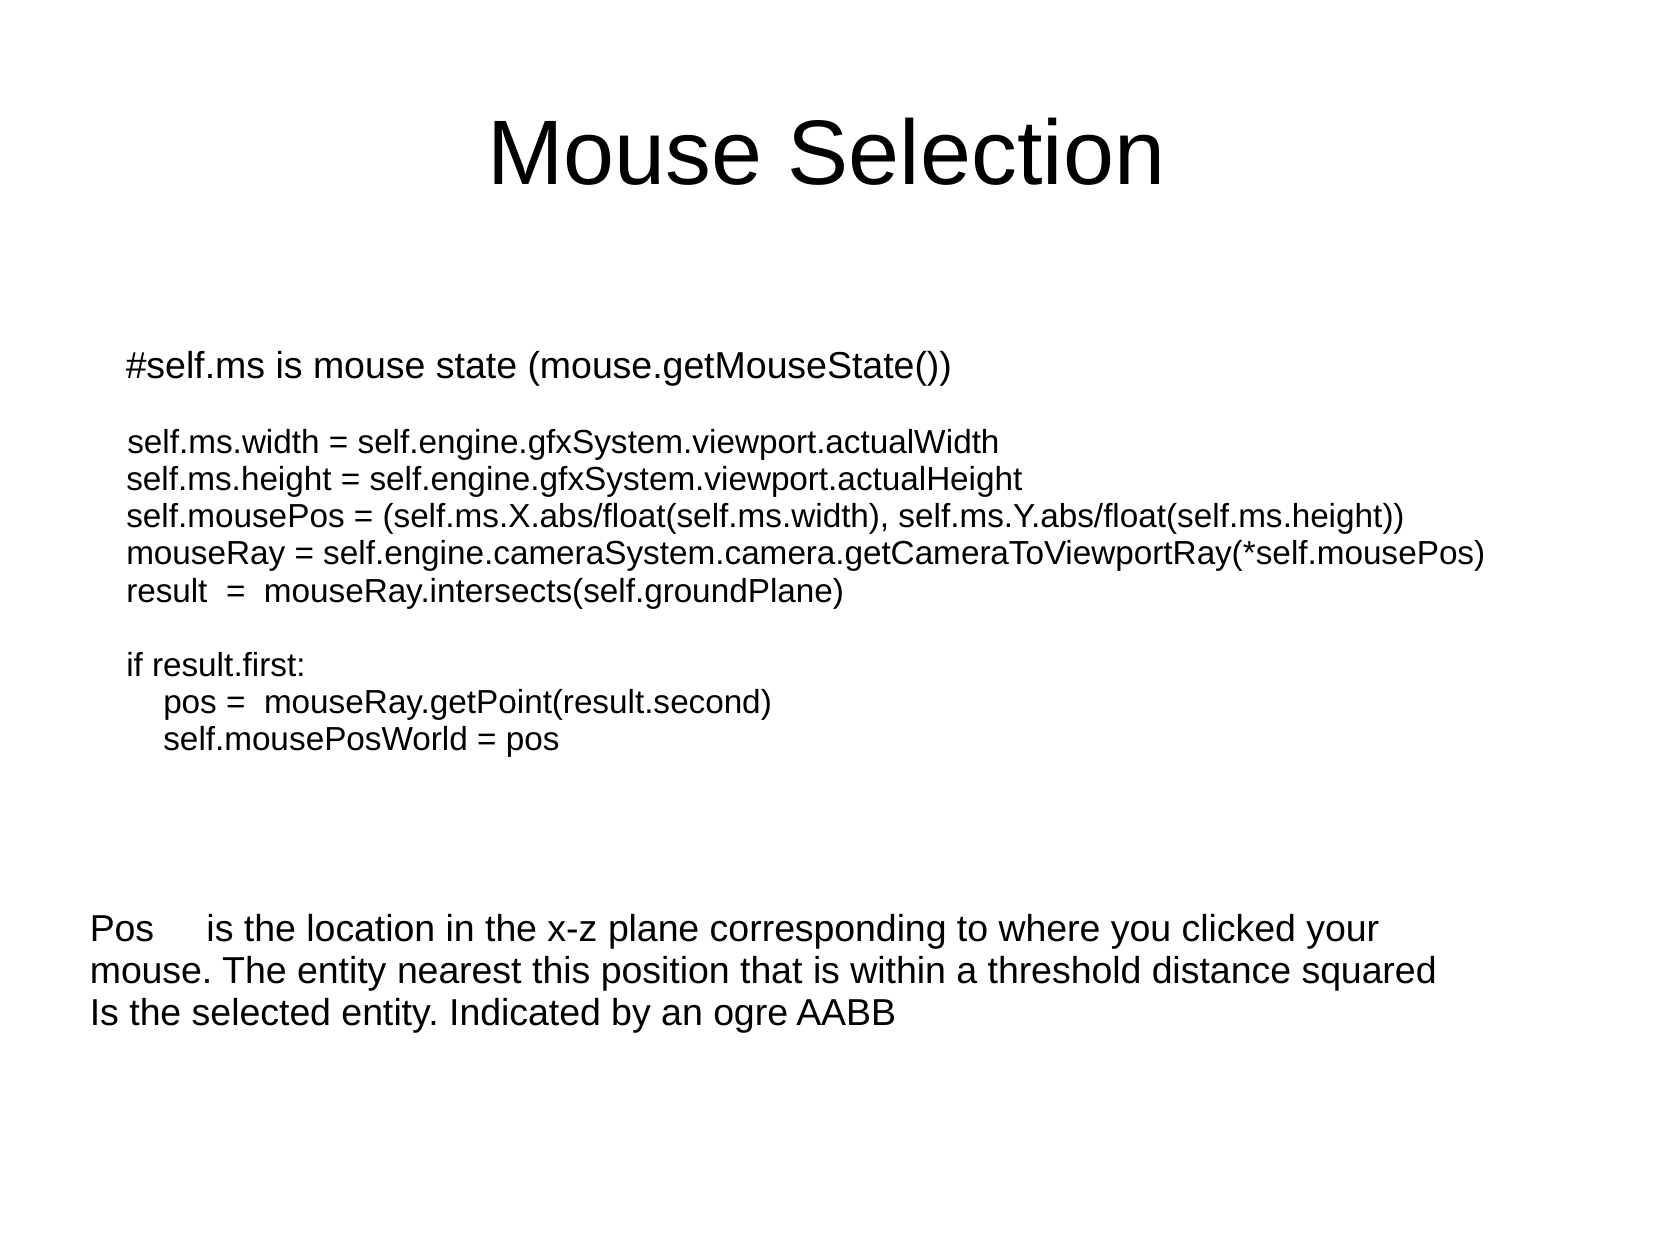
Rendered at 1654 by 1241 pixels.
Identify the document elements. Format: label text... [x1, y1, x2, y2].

text_box Pos is the location in the x-z plane corresponding to where you clicked your mouse. The entity nearest this position that is within a threshold distance squared Is the selected entity. Indicated by an ogre AABB [75, 900, 1463, 1041]
title Mouse Selection [82, 49, 1571, 257]
text_box #self.ms is mouse state (mouse.getMouseState()) self.ms.width = self.engine.gfxSystem.viewport.actualWidth self.ms.height = self.engine.gfxSystem.viewport.actualHeight self.mousePos = (self.ms.X.abs/float(self.ms.width), self.ms.Y.abs/float(self.ms.height)) mouseRay = self.engine.cameraSystem.camera.getCameraToViewportRay(*self.mousePos) result = mouseRay.intersects(self.groundPlane) if result.first: pos = mouseRay.getPoint(result.second) self.mousePosWorld = pos [37, 337, 1613, 849]
